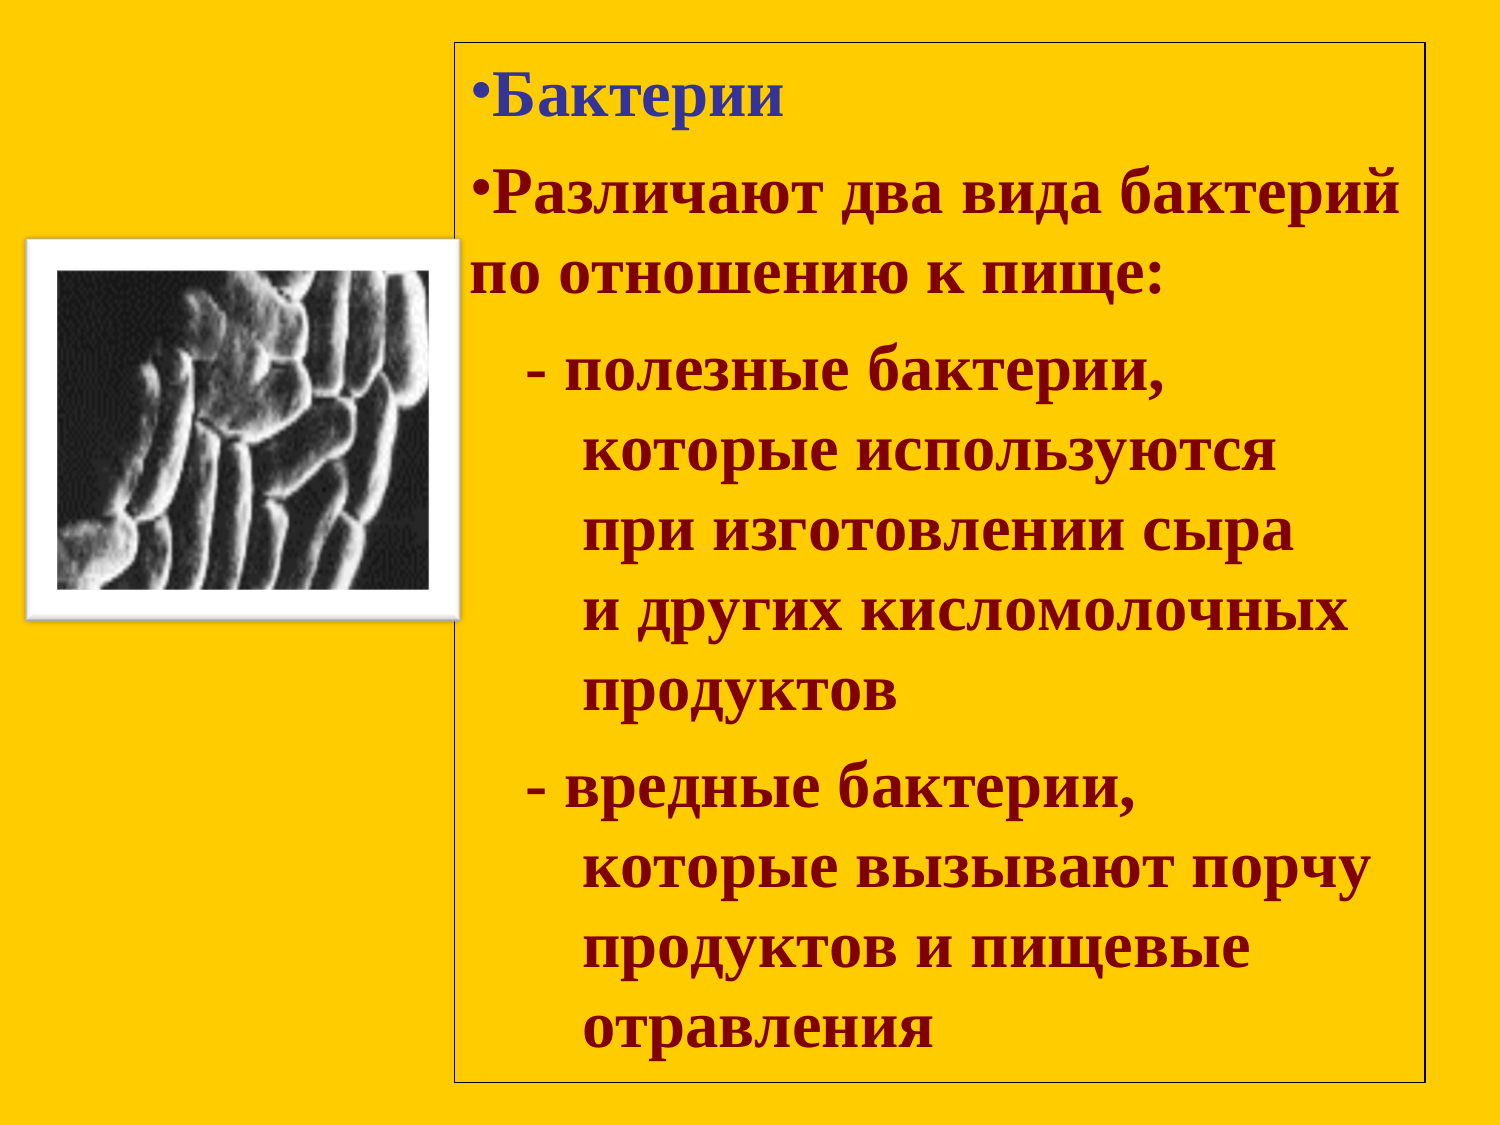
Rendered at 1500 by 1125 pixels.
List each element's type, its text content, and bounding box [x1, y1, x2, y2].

list Бактерии Различают два вида бактерий по отношению к пище: - полезные бактерии, которые используются при изготовлении сыра и других кисломолочных продуктов - вредные бактерии, которые вызывают порчу продуктов и пищевые отравления [454, 42, 1425, 1083]
picture [15, 228, 470, 632]
